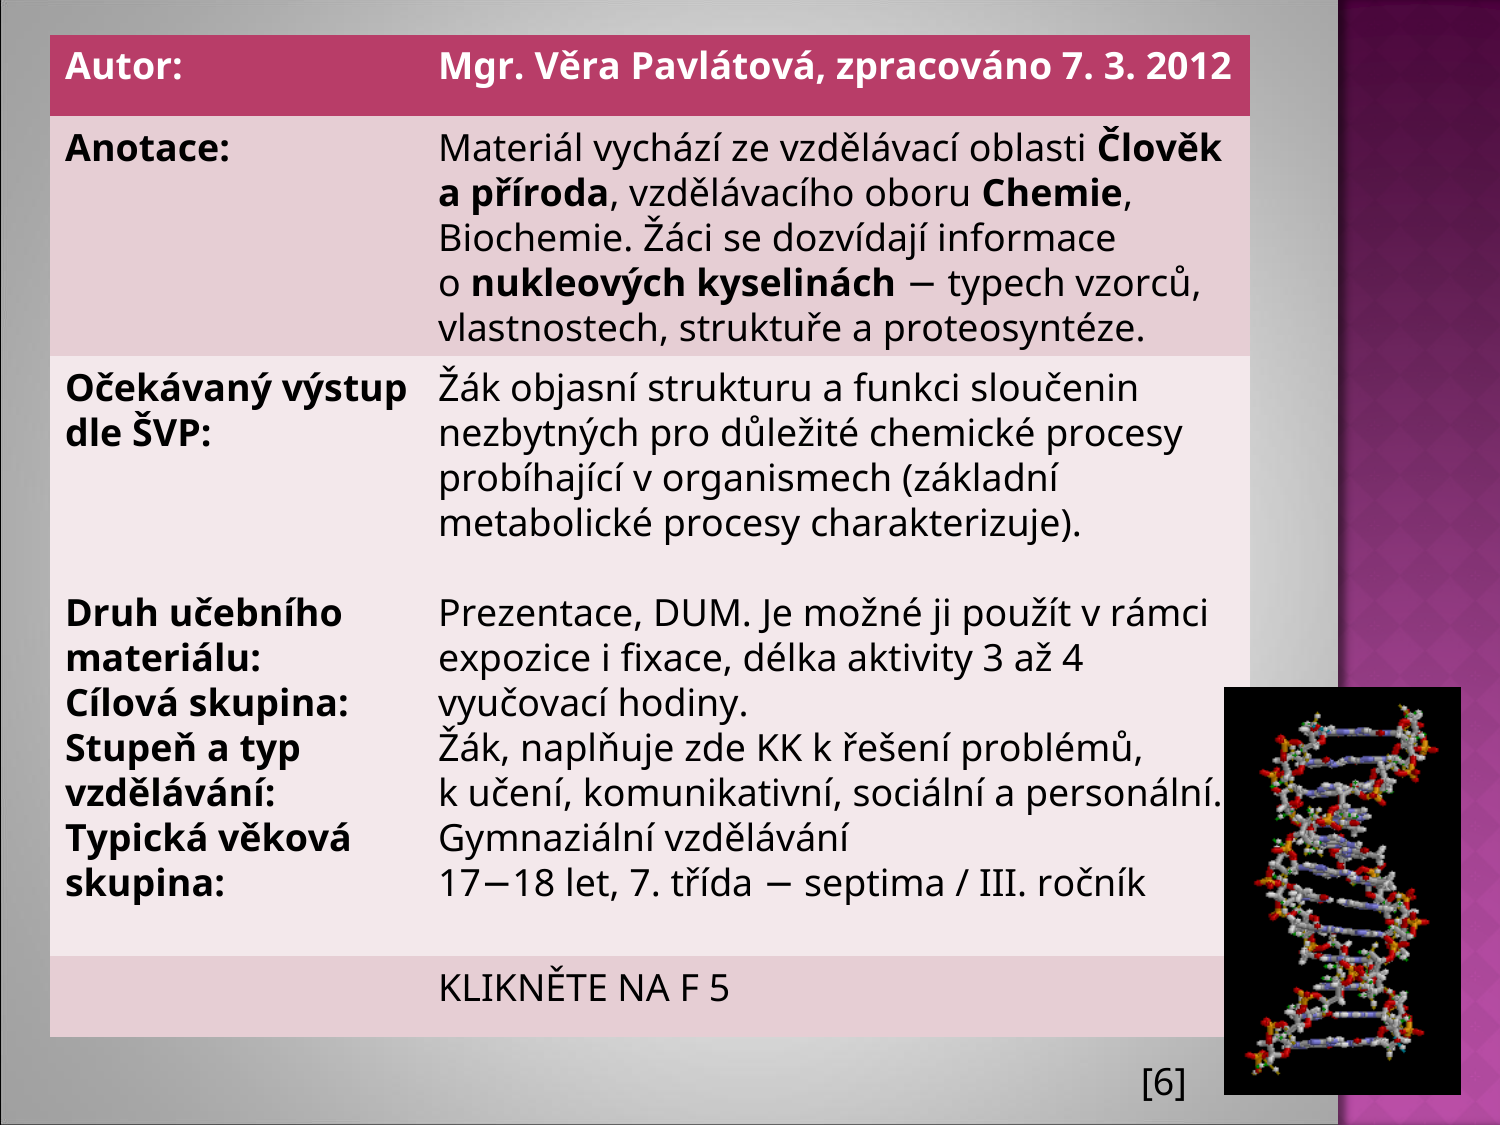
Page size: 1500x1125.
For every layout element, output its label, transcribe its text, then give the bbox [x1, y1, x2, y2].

table_header Autor: [50, 35, 423, 116]
table_cell Anotace: [50, 116, 423, 356]
table_header Mgr. Věra Pavlátová, zpracováno 7. 3. 2012 [423, 35, 1250, 116]
table_cell Očekávaný výstup dle ŠVP: Druh učebního materiálu: Cílová skupina: Stupeň a typ vzdělávání: Typická věková skupina: [50, 356, 423, 956]
text_box [6] [1126, 1049, 1202, 1125]
table_cell Materiál vychází ze vzdělávací oblasti Člověk a příroda, vzdělávacího oboru Chemie, Biochemie. Žáci se dozvídají informace o nukleových kyselinách − typech vzorců, vlastnostech, struktuře a proteosyntéze. [423, 116, 1250, 356]
table_cell Žák objasní strukturu a funkci sloučenin nezbytných pro důležité chemické procesy probíhající v organismech (základní metabolické procesy charakterizuje). Prezentace, DUM. Je možné ji použít v rámci expozice i fixace, délka aktivity 3 až 4 vyučovací hodiny. Žák, naplňuje zde KK k řešení problémů, k učení, komunikativní, sociální a personální. Gymnaziální vzdělávání 17−18 let, 7. třída − septima / III. ročník [423, 356, 1250, 956]
table_cell KLIKNĚTE NA F 5 [423, 956, 1224, 1037]
table_cell [50, 956, 423, 1037]
picture [0, 0, 1500, 1125]
